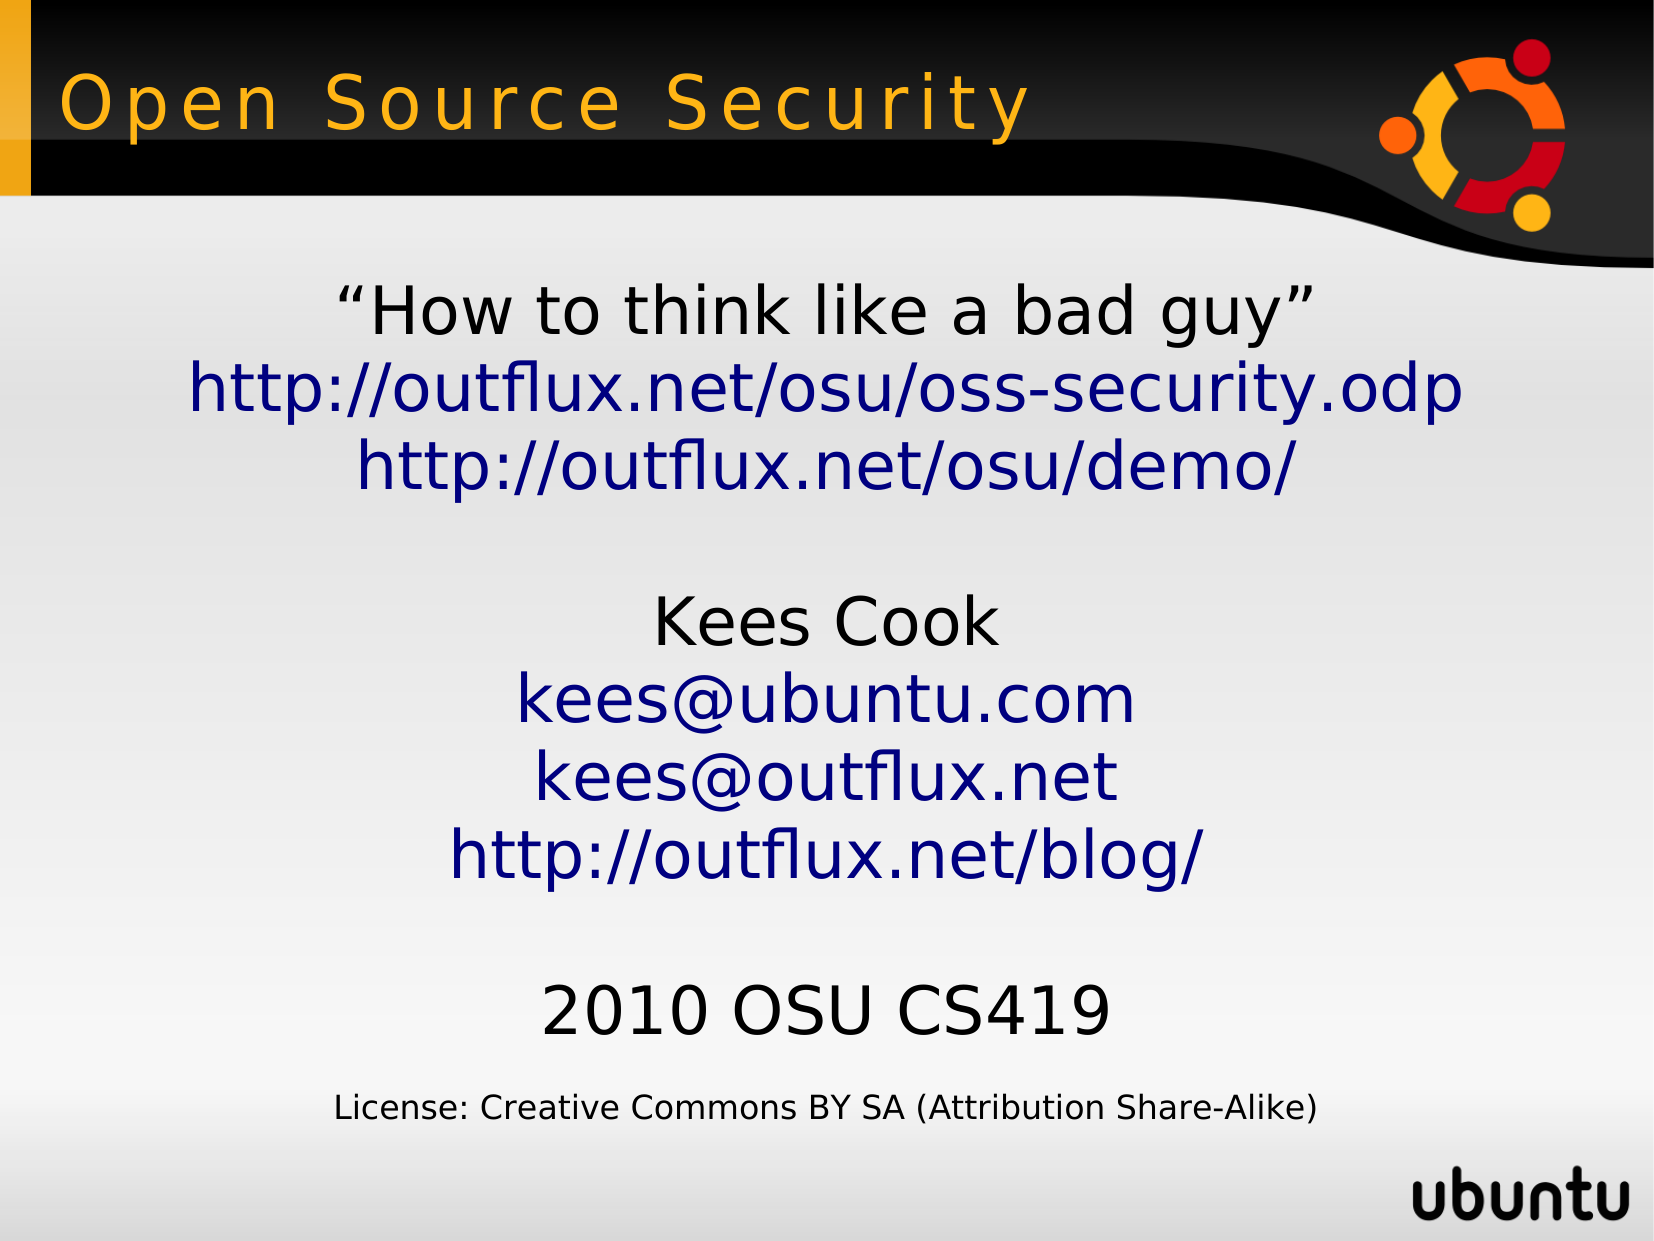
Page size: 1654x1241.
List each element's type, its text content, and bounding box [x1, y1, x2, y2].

title Open Source Security [59, 29, 1595, 178]
subtitle “How to think like a bad guy” http://outflux.net/osu/oss-security.odp http://outflux.net/osu/demo/ Kees Cook kees@ubuntu.com kees@outflux.net http://outflux.net/blog/ 2010 OSU CS419 License: Creative Commons BY SA (Attribution Share-Alike) [82, 272, 1571, 1127]
picture [0, 0, 1654, 1241]
